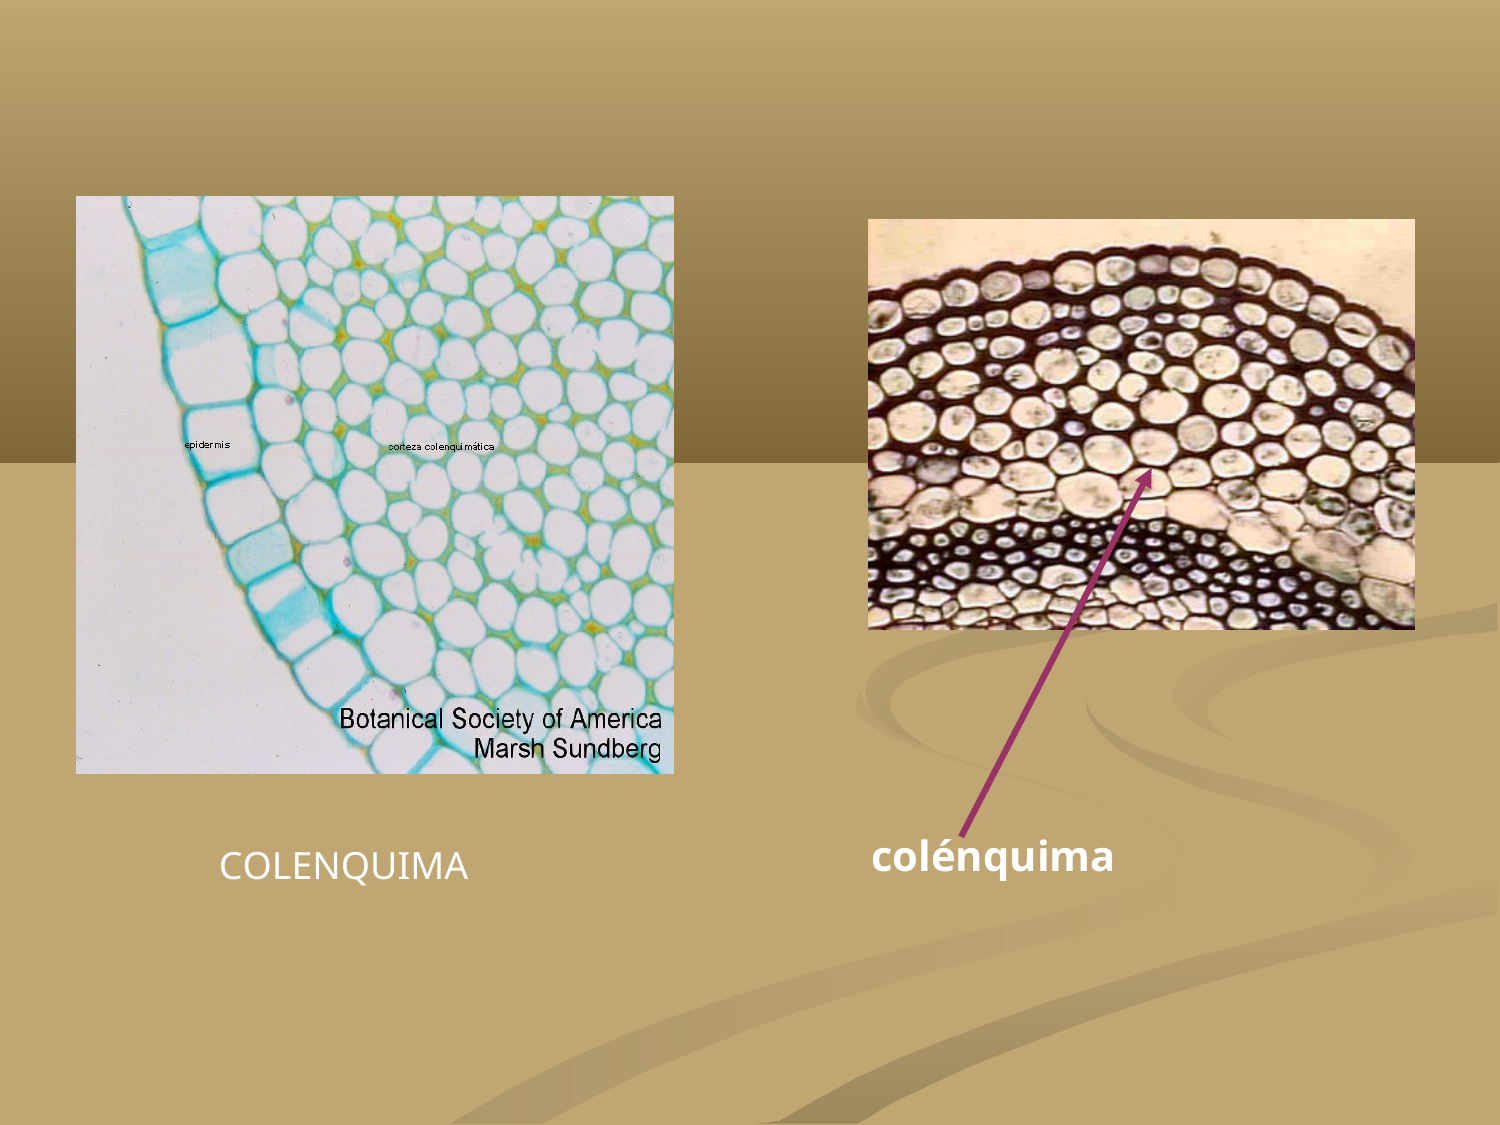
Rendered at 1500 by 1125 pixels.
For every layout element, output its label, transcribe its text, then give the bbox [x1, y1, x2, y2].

picture [868, 219, 1415, 630]
text_box colénquima [856, 822, 1194, 888]
picture [76, 196, 674, 774]
text_box COLENQUIMA [204, 834, 484, 895]
